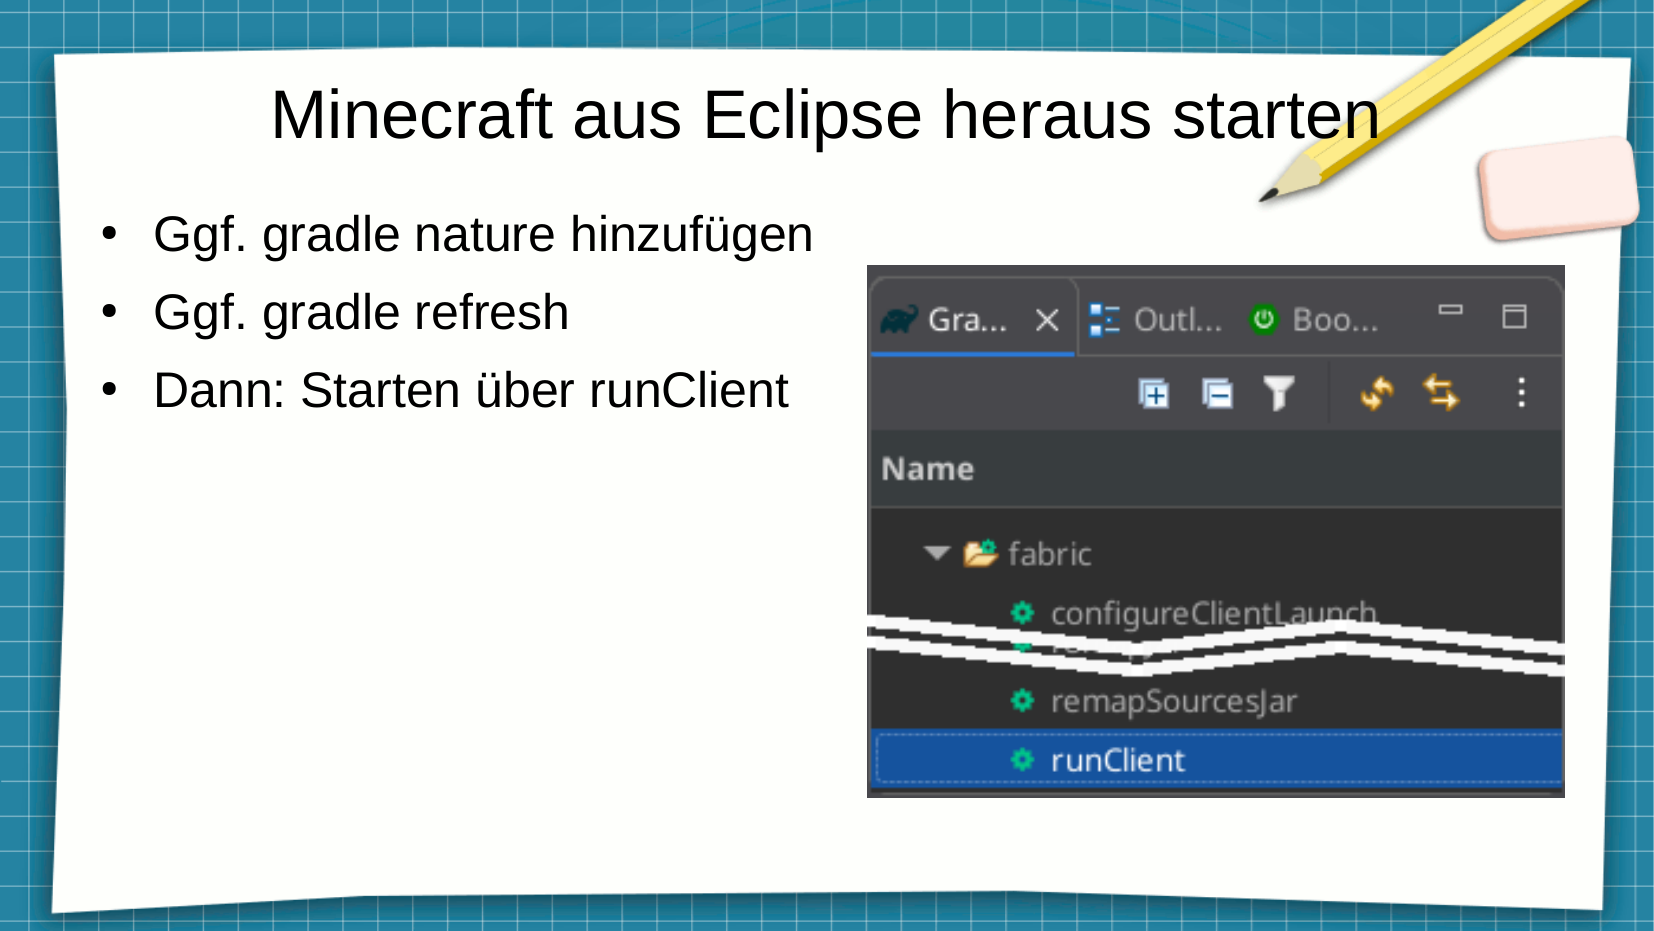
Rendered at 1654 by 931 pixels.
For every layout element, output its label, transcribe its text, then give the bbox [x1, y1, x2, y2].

list Ggf. gradle nature hinzufügen Ggf. gradle refresh Dann: Starten über runClient [82, 206, 857, 532]
title Minecraft aus Eclipse heraus starten [82, 37, 1571, 193]
picture [0, 0, 1654, 931]
